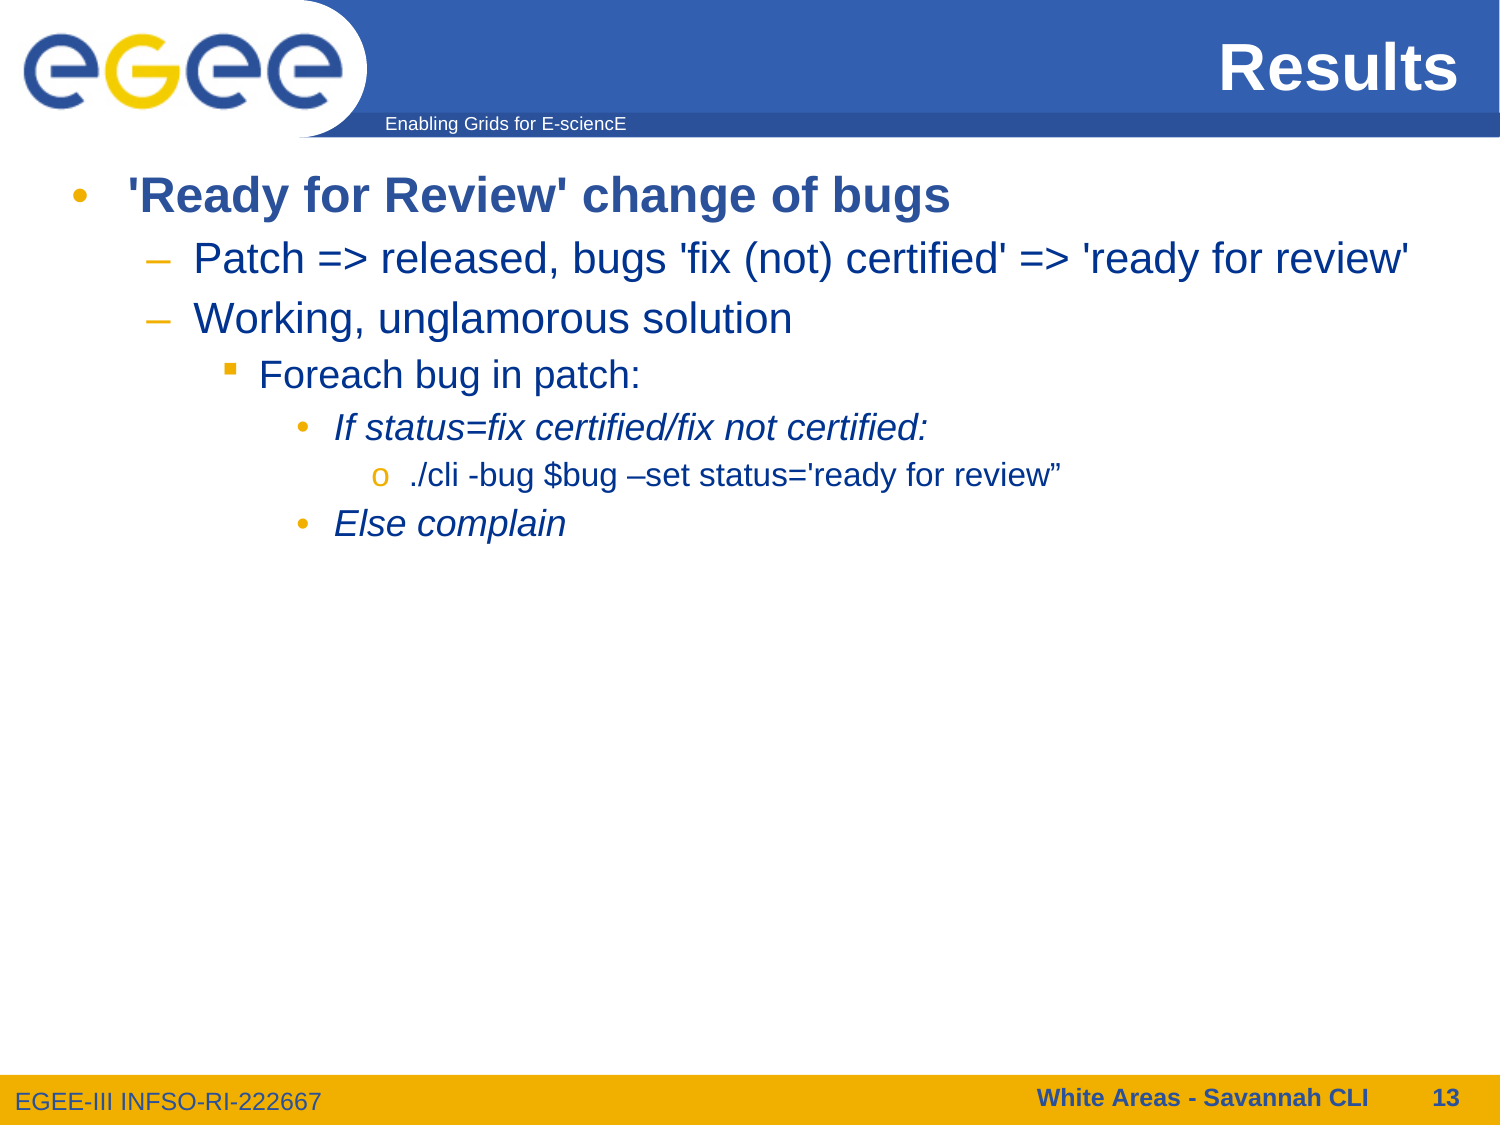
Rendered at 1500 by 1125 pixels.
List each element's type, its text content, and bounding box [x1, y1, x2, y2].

list 'Ready for Review' change of bugs Patch => released, bugs 'fix (not) certified' => 'ready for review' Working, unglamorous solution Foreach bug in patch: If status=fix certified/fix not certified: ./cli -bug $bug –set status='ready for review” Else complain [56, 159, 1466, 903]
title Results [369, 10, 1475, 124]
picture [18, 30, 349, 112]
